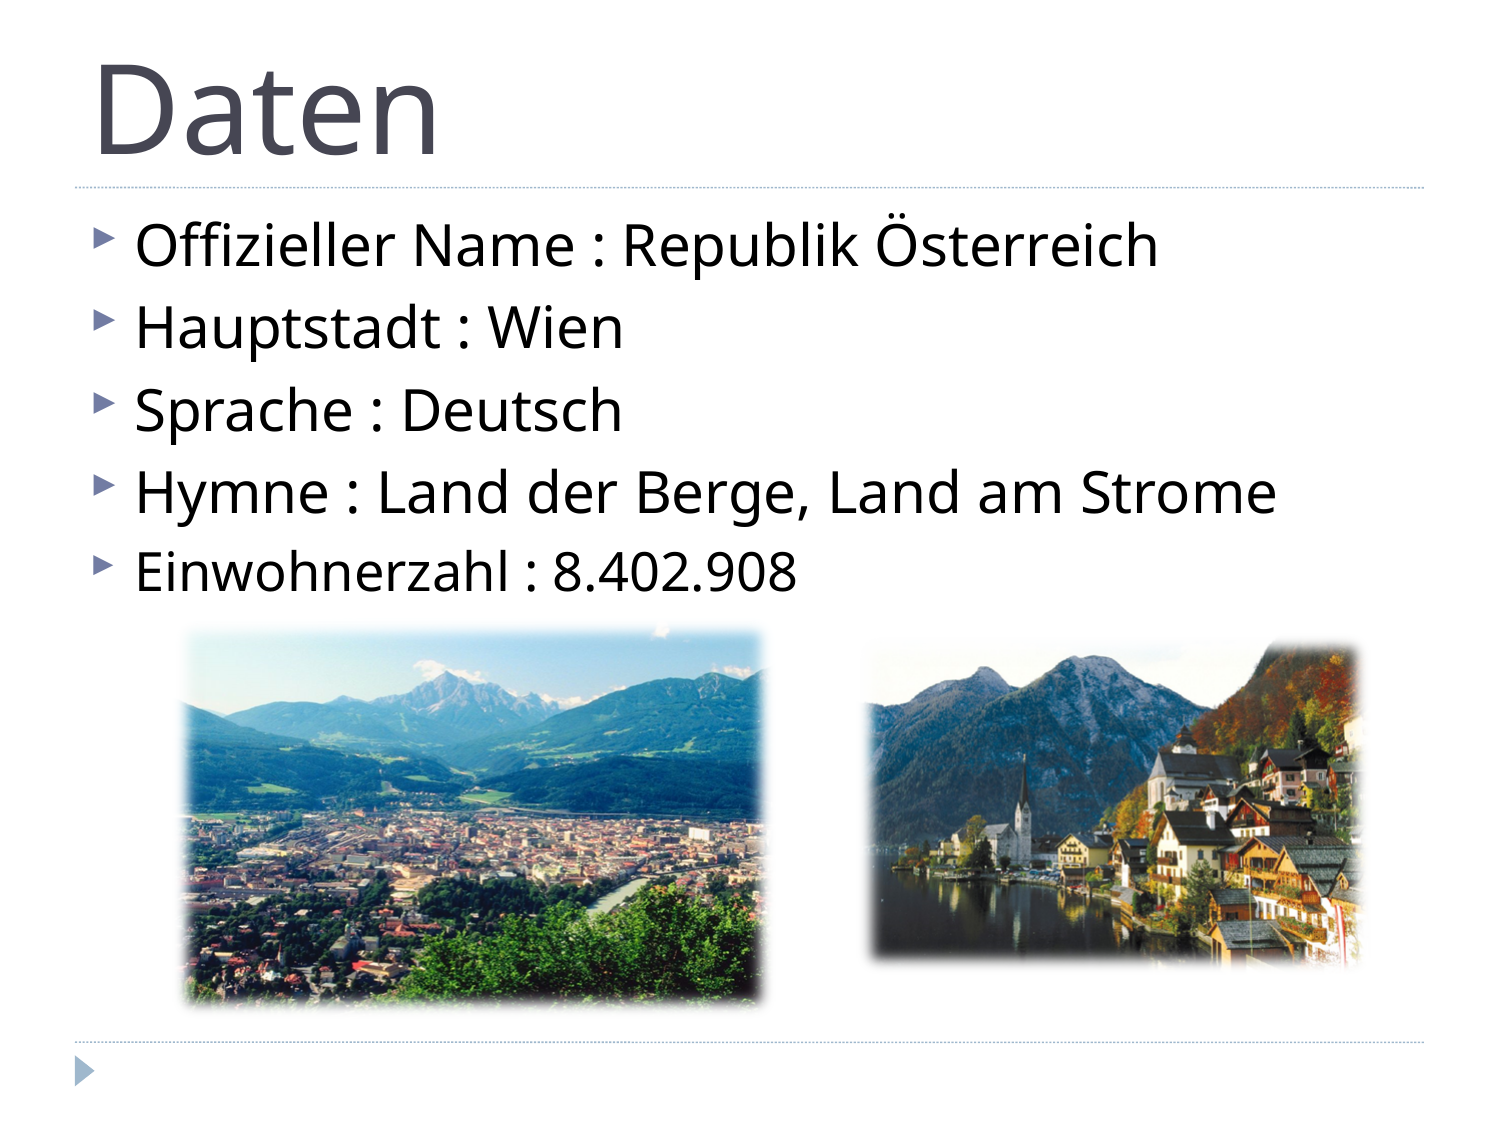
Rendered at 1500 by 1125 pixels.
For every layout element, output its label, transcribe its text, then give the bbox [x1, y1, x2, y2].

text_box Offizieller Name : Republik Österreich Hauptstadt : Wien Sprache : Deutsch Hymne : Land der Berge, Land am Strome Einwohnerzahl : 8.402.908 [74, 199, 1425, 1010]
picture [854, 631, 1373, 978]
picture [170, 615, 778, 1021]
text_box Daten [74, 22, 1425, 188]
